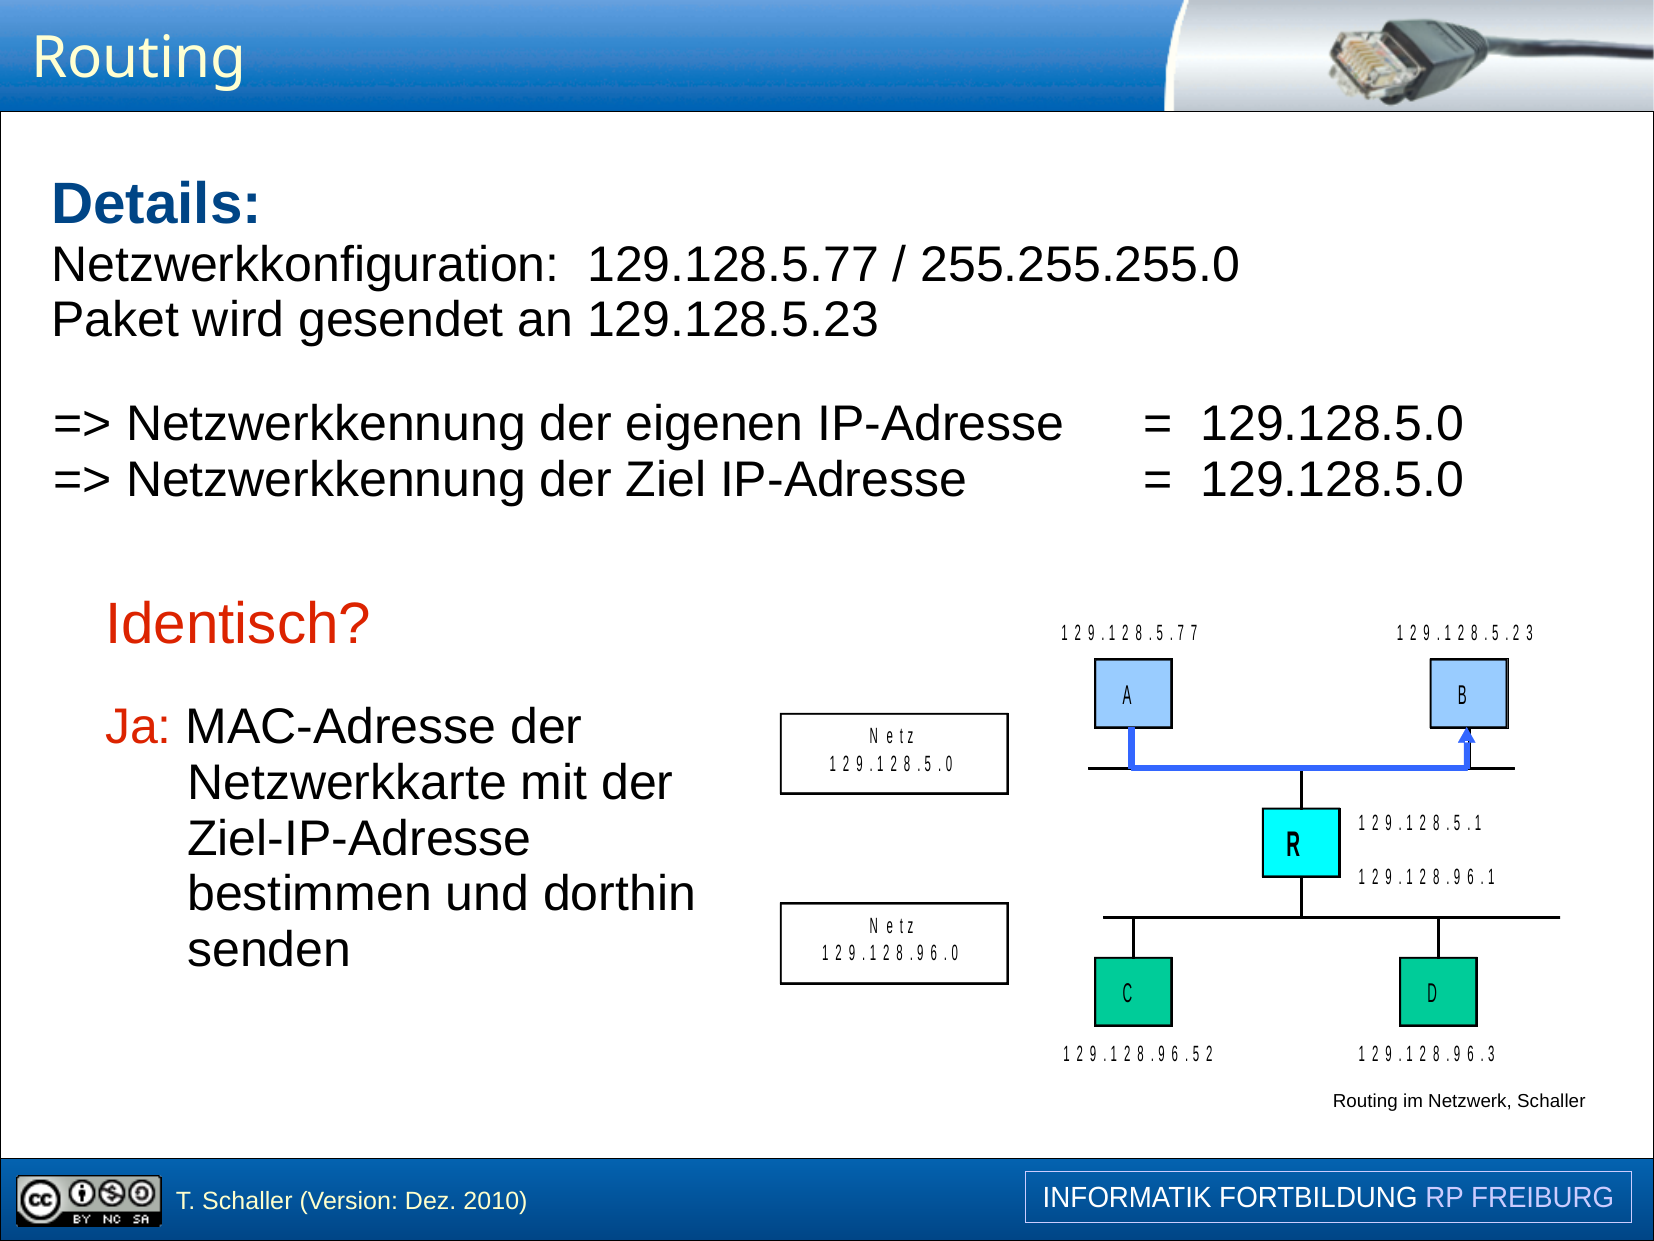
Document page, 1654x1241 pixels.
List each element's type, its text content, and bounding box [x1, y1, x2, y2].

picture [778, 610, 1561, 1067]
text_box Routing im Netzwerk, Schaller [1318, 1083, 1602, 1121]
text_box Details: Netzwerkkonfiguration: 129.128.5.77 / 255.255.255.0 Paket wird gesendet an 129.128.5.23 [36, 163, 1592, 357]
text_box Identisch? [90, 583, 816, 664]
picture [0, 0, 1654, 111]
title Routing [31, 16, 1151, 94]
text_box => Netzwerkkennung der eigenen IP-Adresse = 129.128.5.0 => Netzwerkkennung der Ziel IP-Adresse = 129.128.5.0 [39, 388, 1541, 627]
text_box Ja: MAC-Adresse der Netzwerkkarte mit der Ziel-IP-Adresse bestimmen und dorthin senden [63, 690, 716, 985]
picture [16, 1175, 162, 1227]
